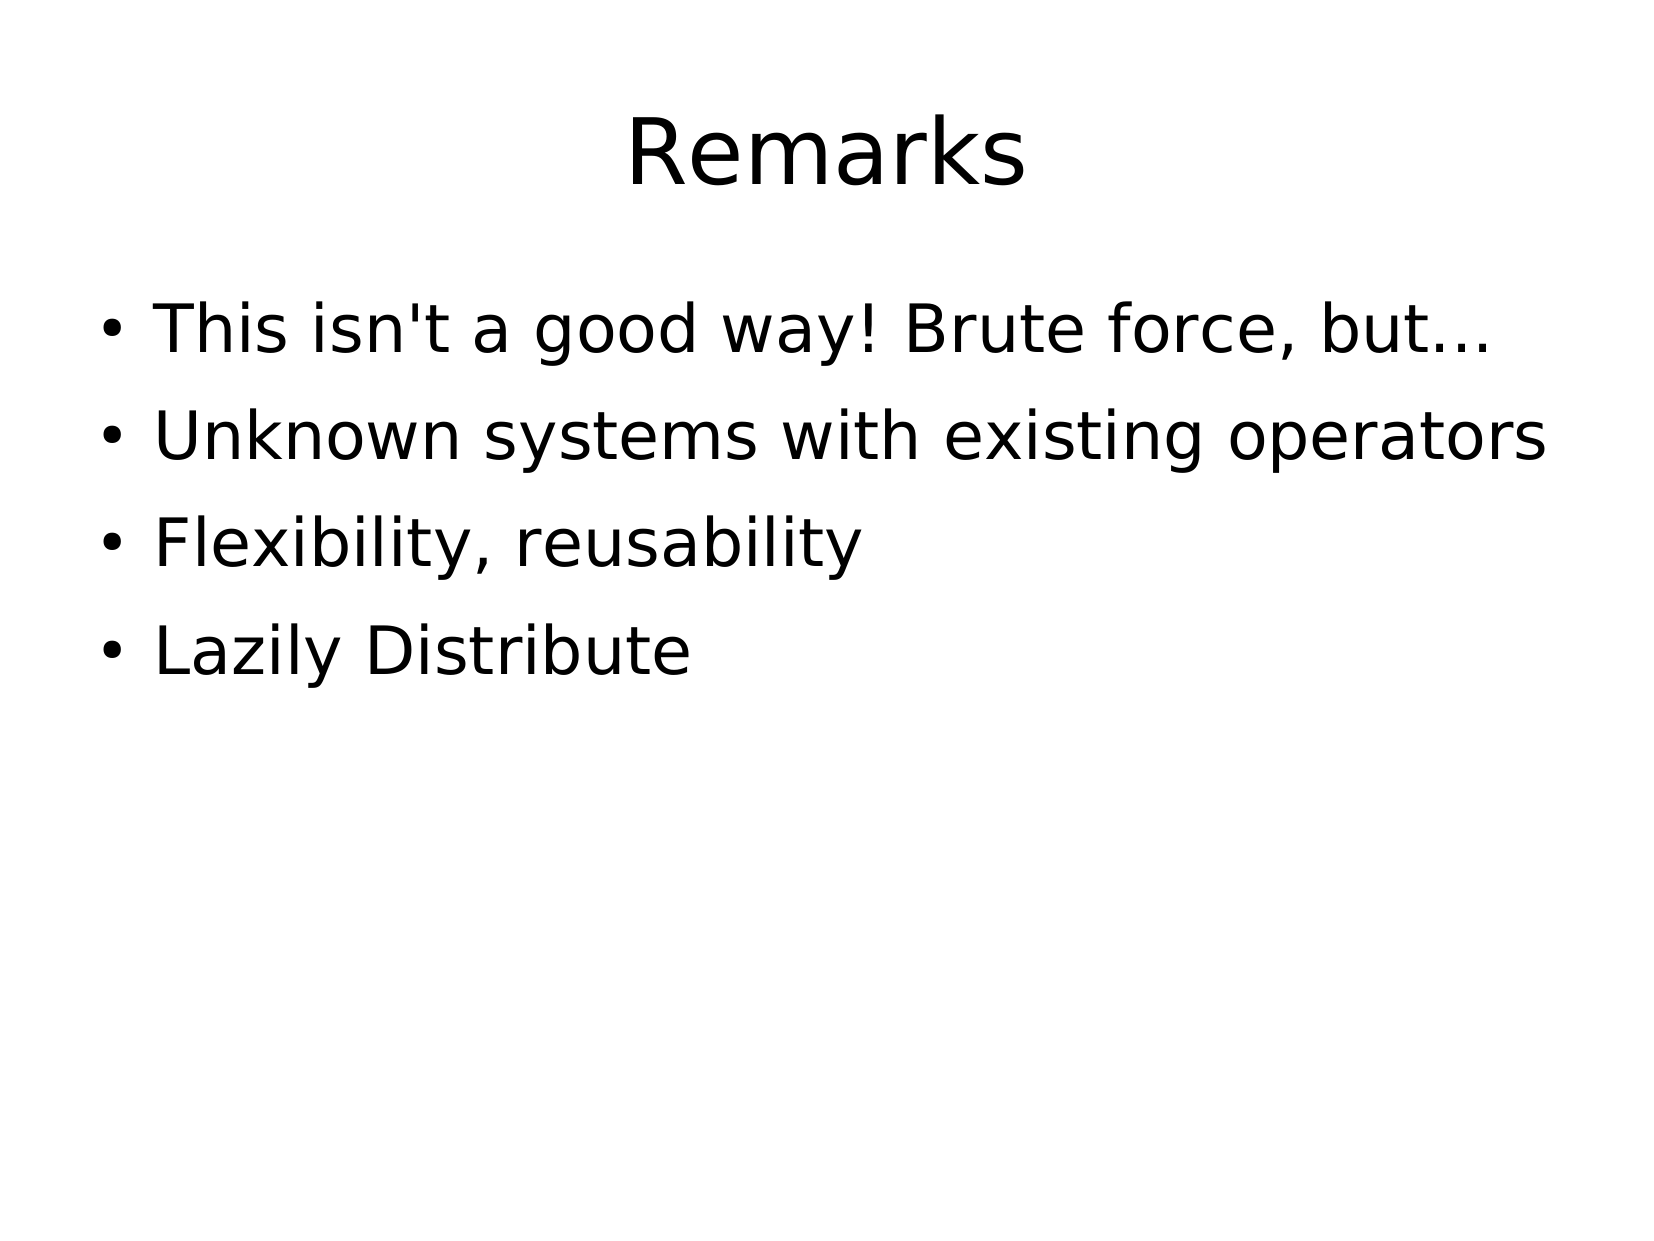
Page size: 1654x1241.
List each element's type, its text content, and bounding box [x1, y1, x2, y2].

title Remarks [82, 56, 1571, 250]
list This isn't a good way! Brute force, but... Unknown systems with existing operators Flexibility, reusability Lazily Distribute [82, 290, 1571, 1095]
